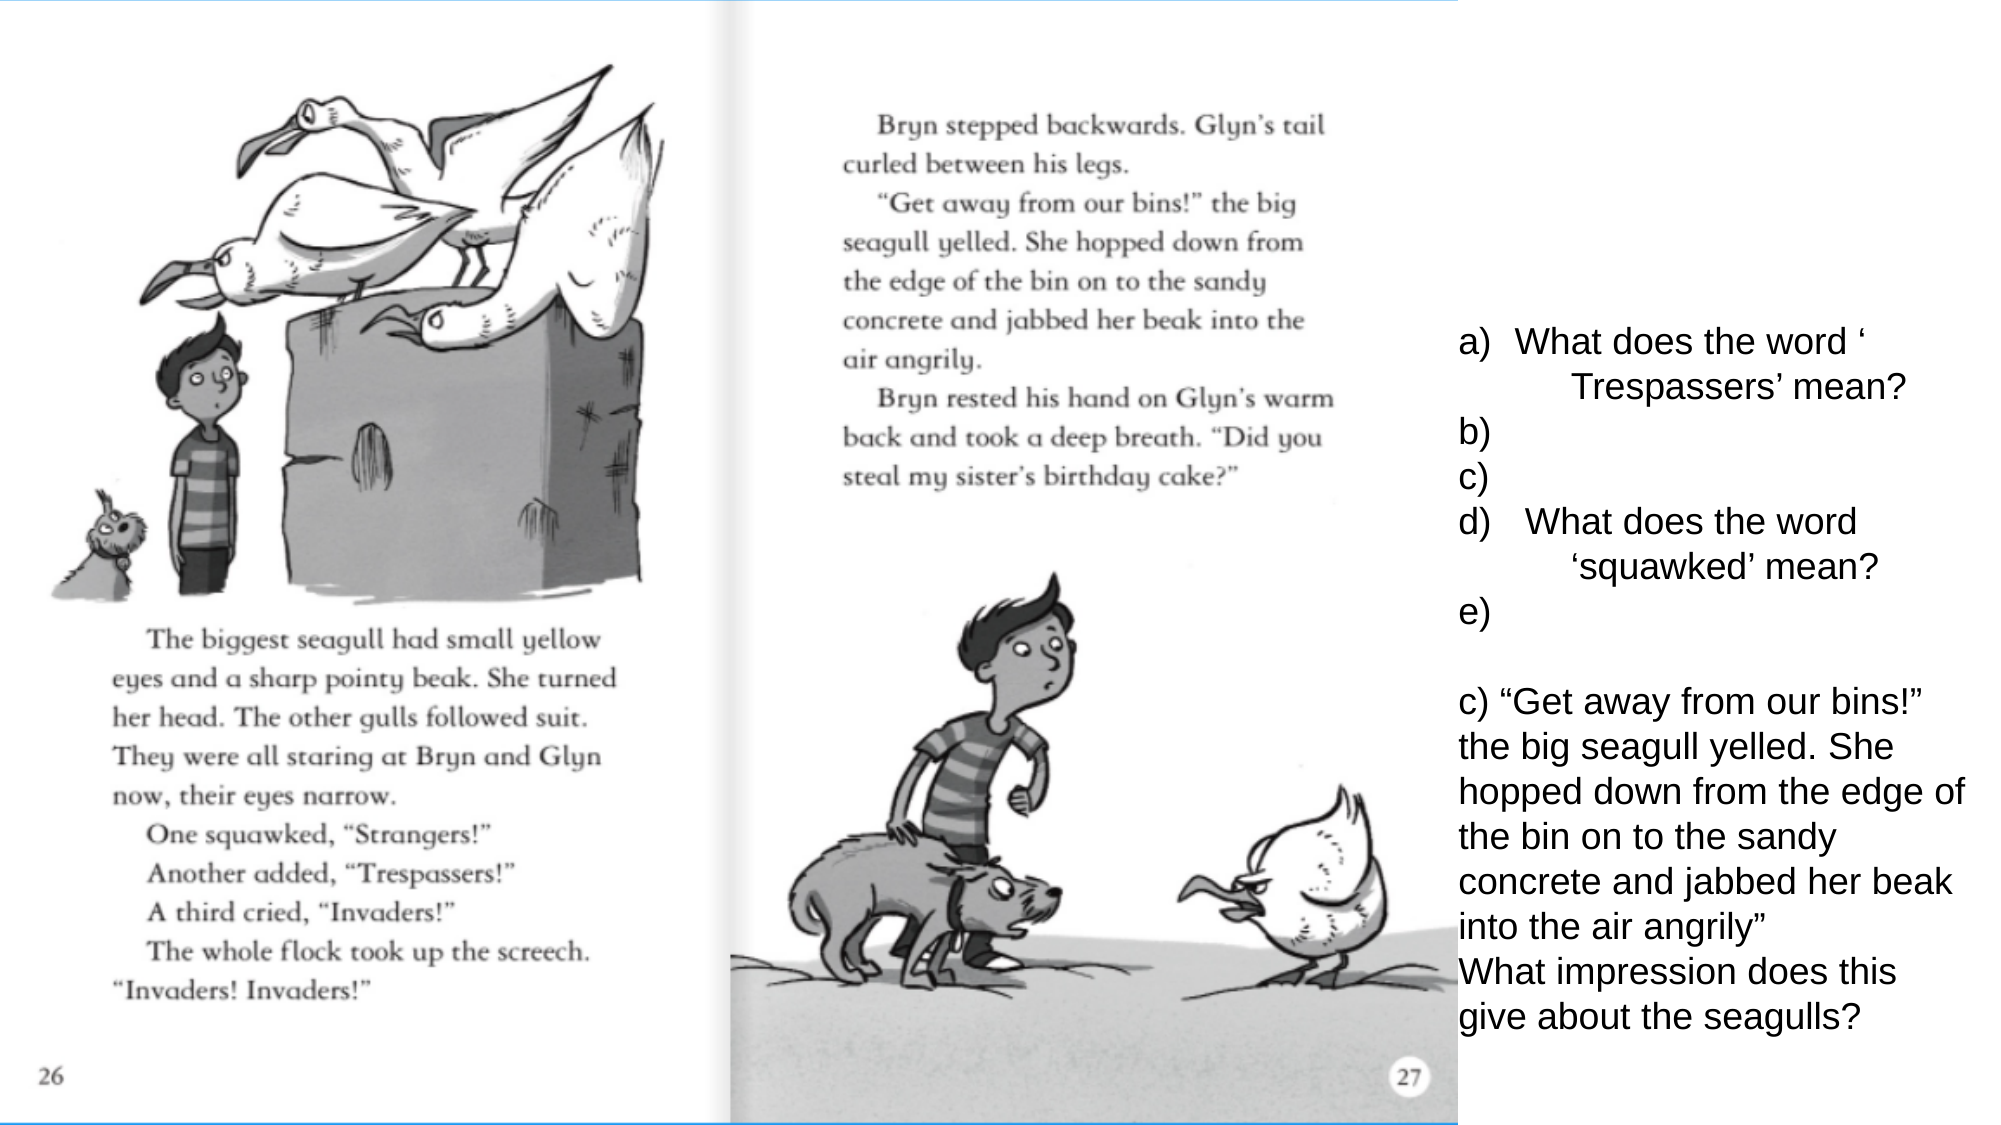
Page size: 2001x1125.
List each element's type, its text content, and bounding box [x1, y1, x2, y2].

text_box What does the word ‘ Trespassers’ mean? What does the word ‘squawked’ mean? c) “Get away from our bins!” the big seagull yelled. She hopped down from the edge of the bin on to the sandy concrete and jabbed her beak into the air angrily” What impression does this give about the seagulls? [1443, 309, 1987, 1053]
picture [0, 0, 1458, 1125]
